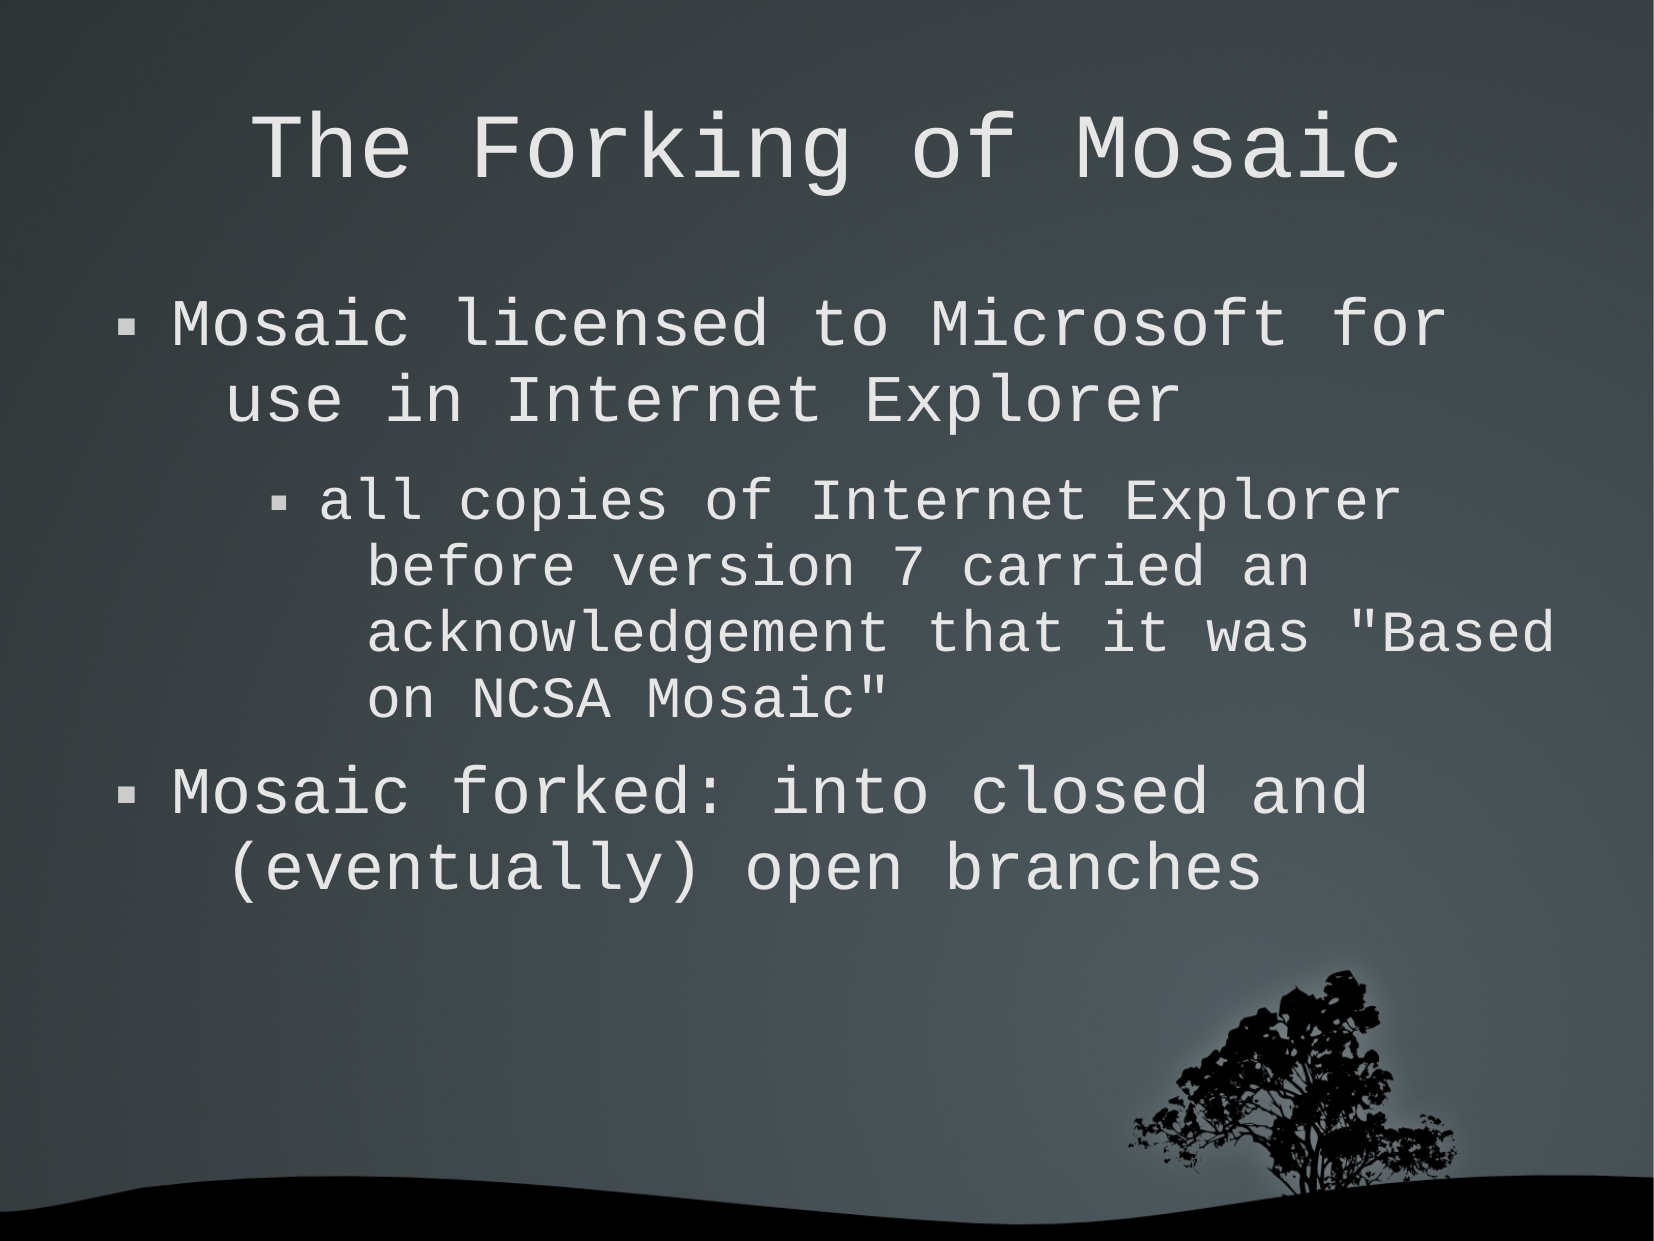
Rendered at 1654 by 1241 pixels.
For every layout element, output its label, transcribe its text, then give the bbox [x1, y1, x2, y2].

title The Forking of Mosaic [82, 56, 1571, 250]
picture [0, 0, 1654, 1241]
list Mosaic licensed to Microsoft for use in Internet Explorer all copies of Internet Explorer before version 7 carried an acknowledgement that it was "Based on NCSA Mosaic" Mosaic forked: into closed and (eventually) open branches [82, 290, 1571, 1094]
